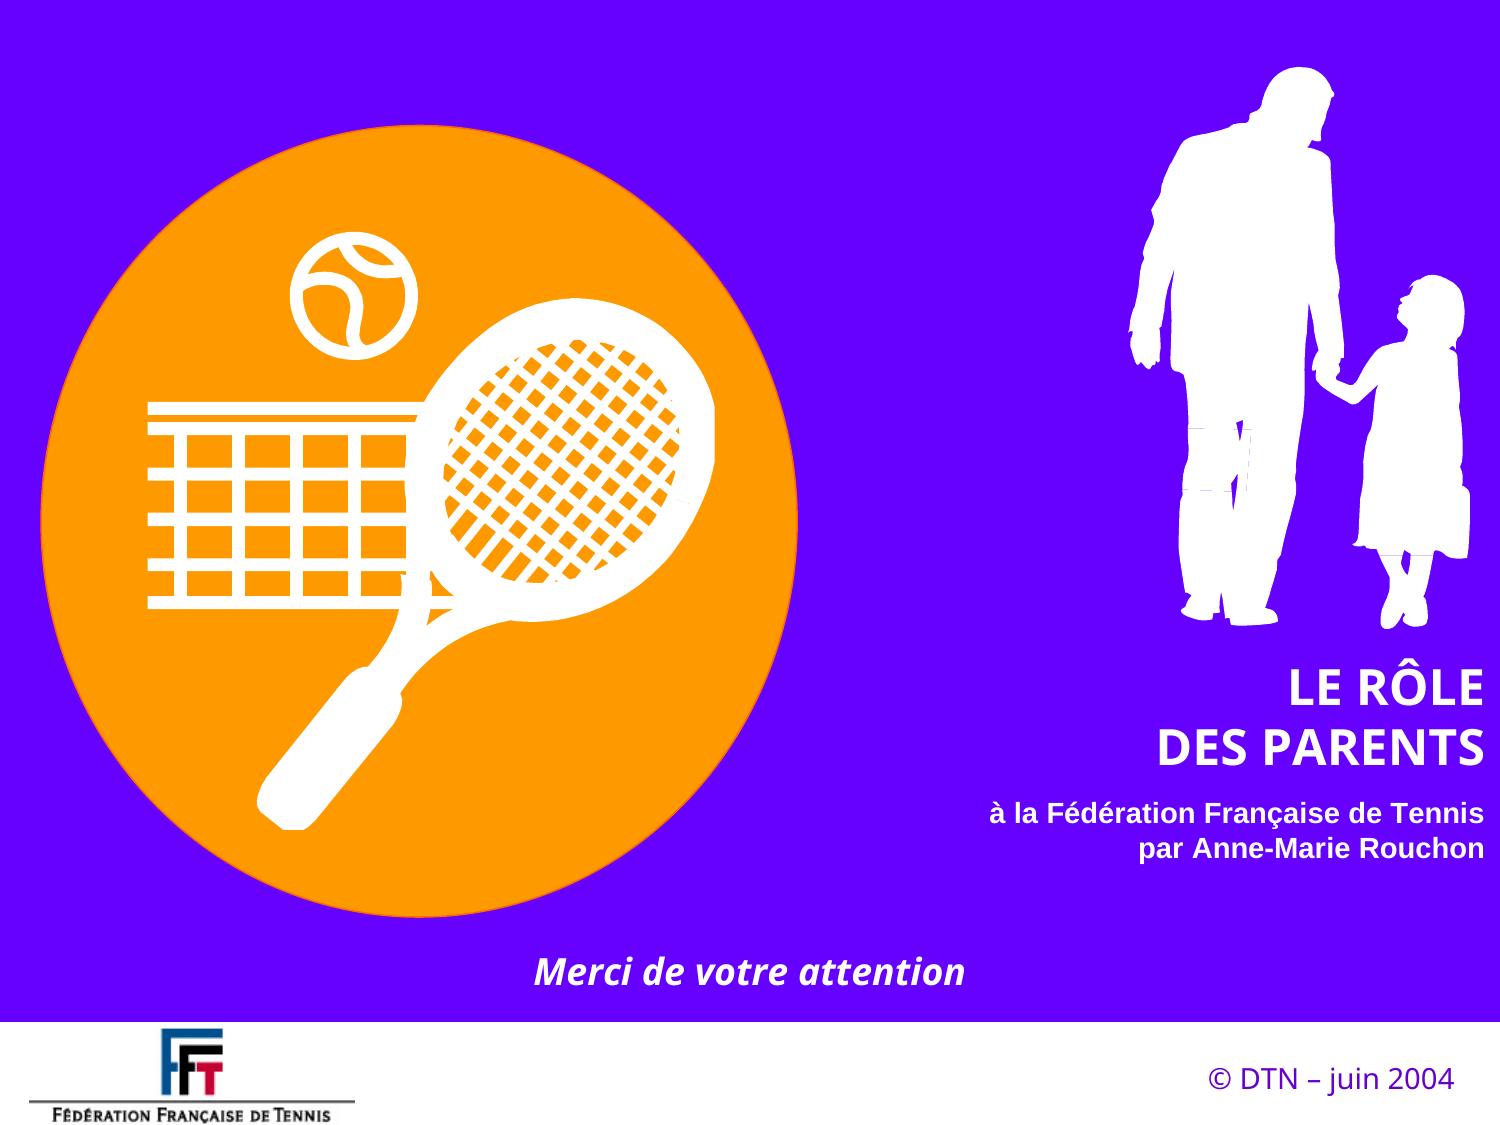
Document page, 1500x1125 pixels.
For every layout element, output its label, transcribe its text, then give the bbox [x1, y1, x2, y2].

text_box © DTN – juin 2004 [0, 1023, 1500, 1125]
text_box [162, 125, 677, 231]
text_box [715, 274, 798, 768]
picture [29, 1026, 355, 1125]
picture [1128, 66, 1470, 629]
text_box Merci de votre attention [0, 940, 1500, 1002]
text_box LE RÔLE DES PARENTS [1039, 647, 1500, 784]
picture [147, 231, 715, 830]
text_box à la Fédération Française de Tennis par Anne-Marie Rouchon [720, 786, 1500, 908]
text_box [182, 830, 656, 918]
text_box [41, 246, 147, 796]
